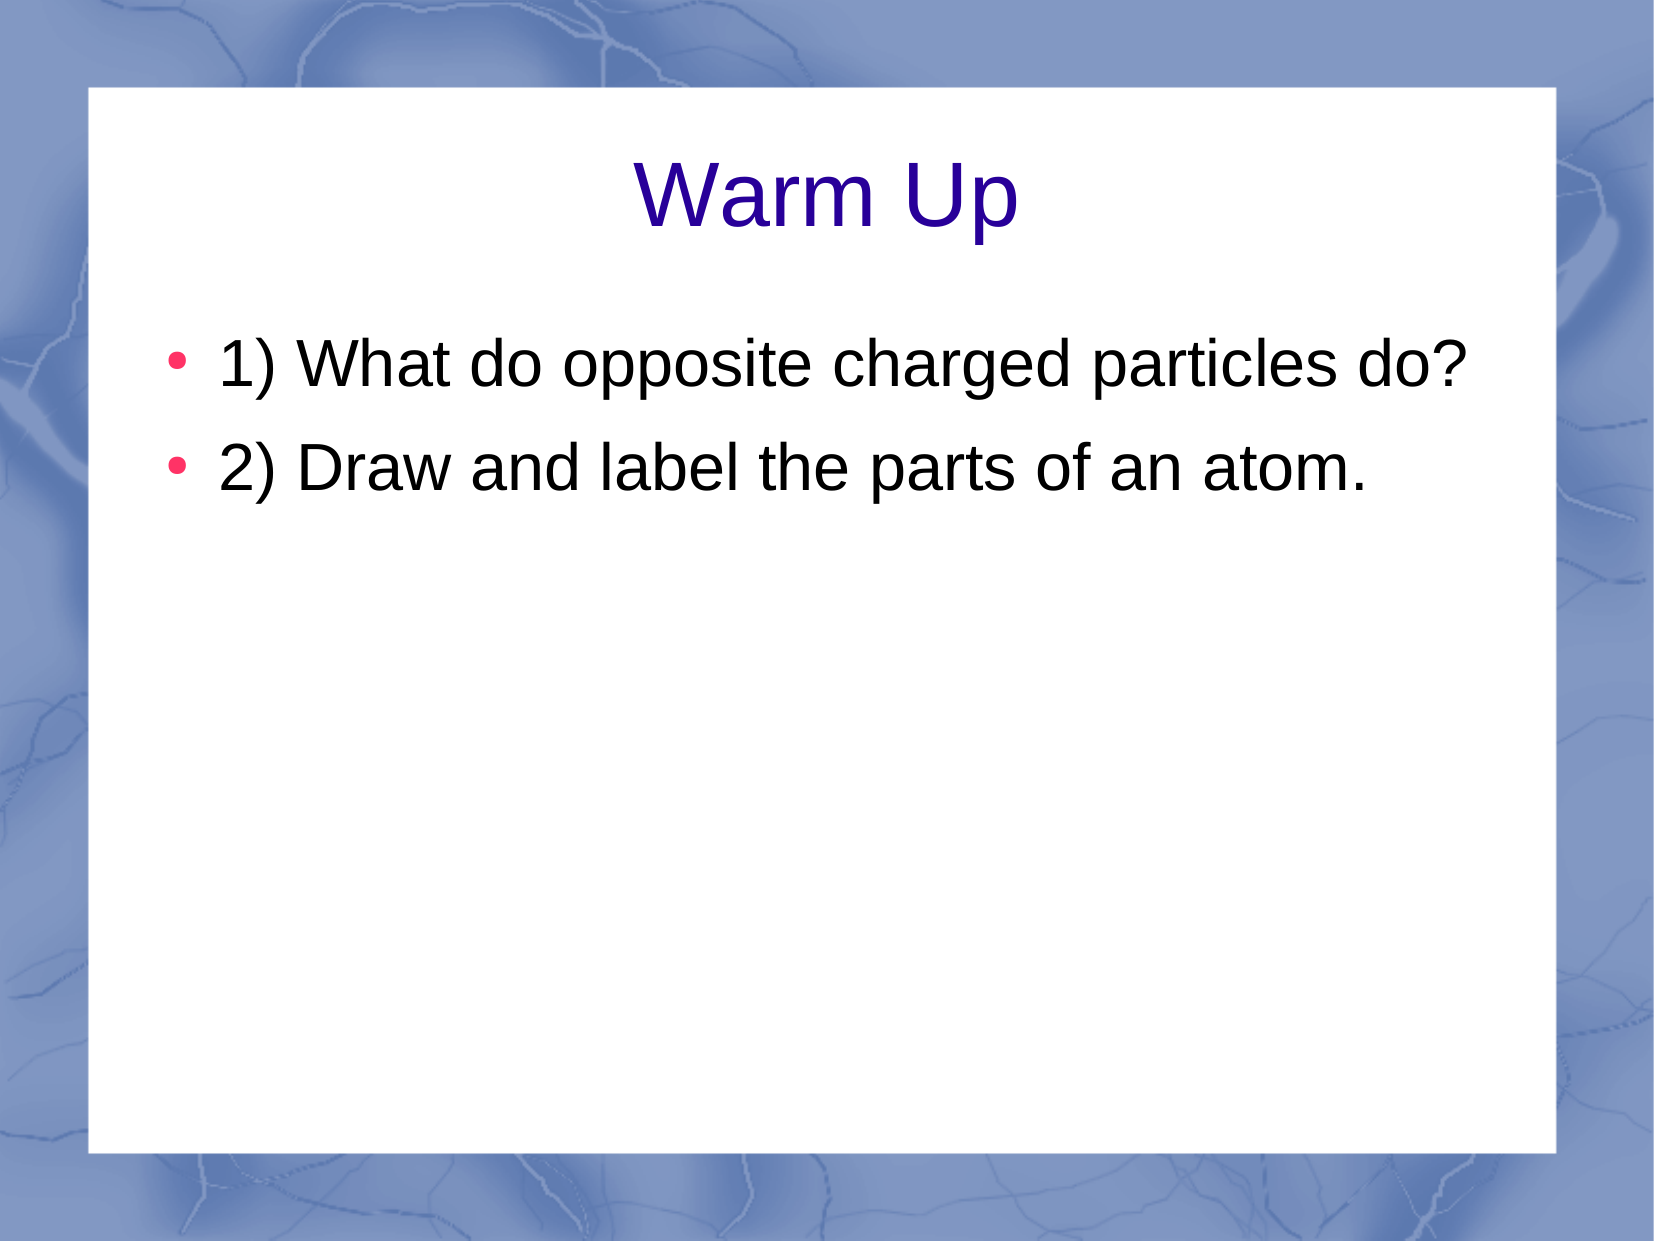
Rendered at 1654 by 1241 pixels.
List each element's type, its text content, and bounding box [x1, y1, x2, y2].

list 1) What do opposite charged particles do? 2) Draw and label the parts of an atom. [147, 325, 1506, 996]
title Warm Up [118, 98, 1536, 291]
picture [0, 0, 1654, 1241]
